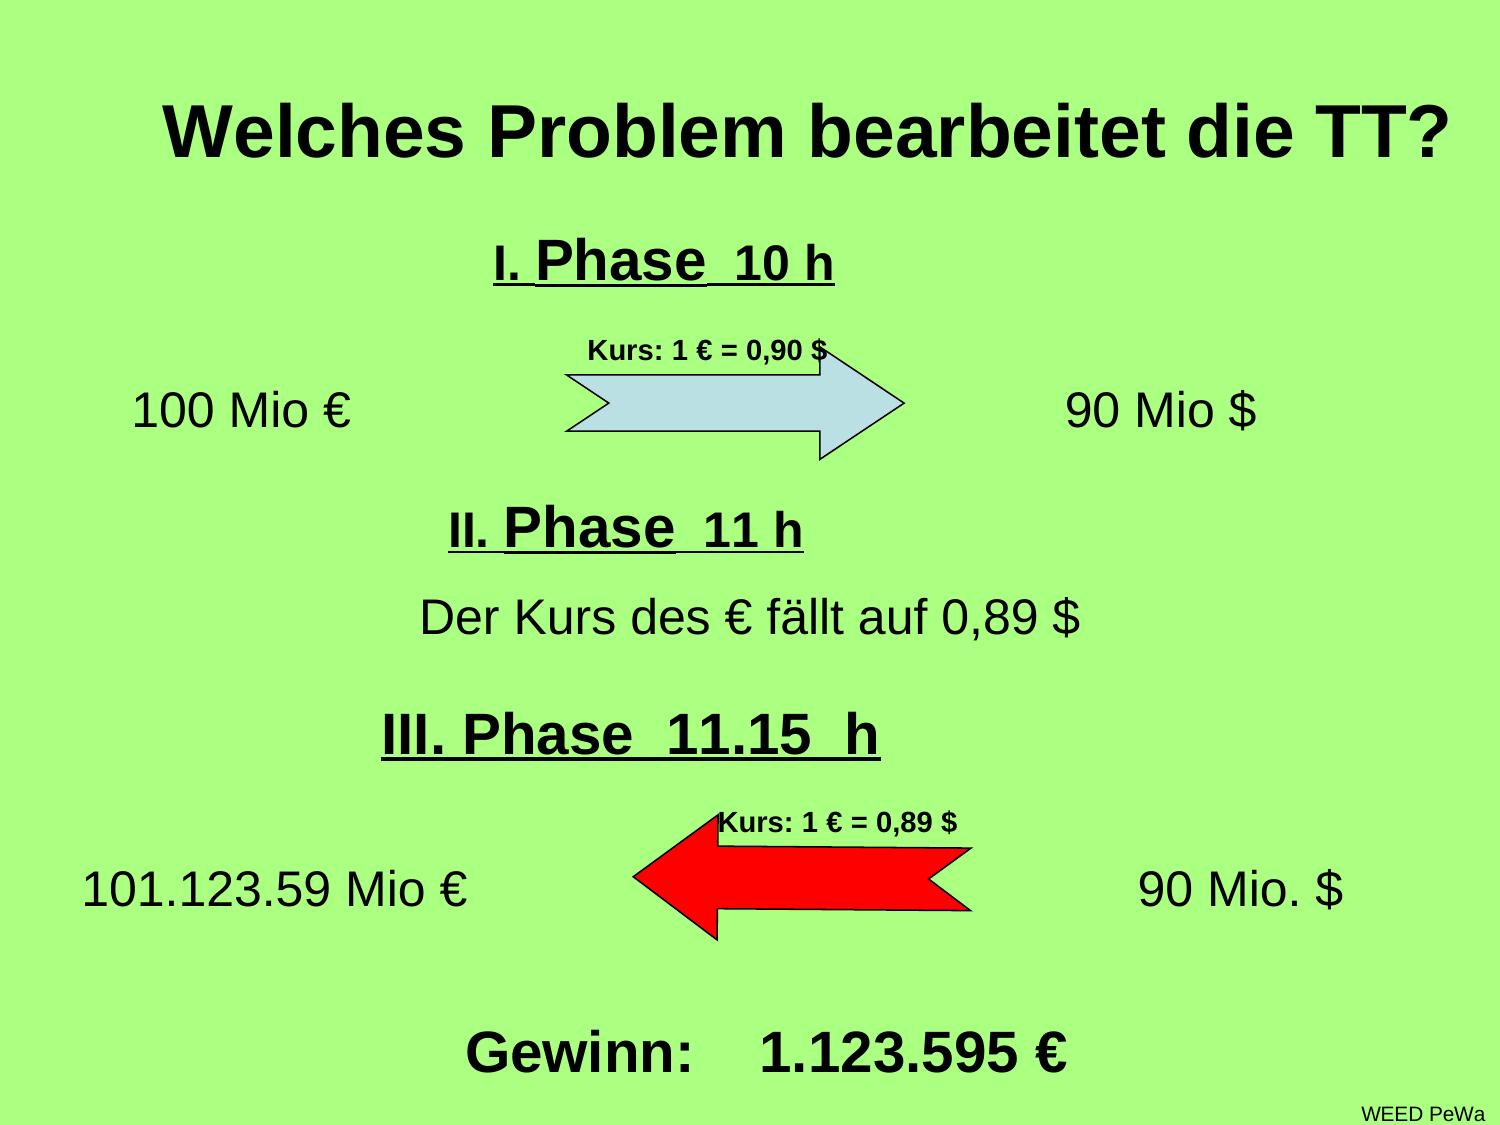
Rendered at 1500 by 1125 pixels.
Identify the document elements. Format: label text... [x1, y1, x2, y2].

text_box III. Phase 11.15 h [366, 693, 1092, 775]
text_box 100 Mio € [116, 374, 509, 447]
text_box [697, 925, 718, 940]
text_box Gewinn: 1.123.595 € [249, 1012, 1284, 1093]
text_box Kurs: 1 € = 0,89 $ [702, 798, 1053, 847]
text_box 101.123.59 Mio € [66, 853, 755, 925]
text_box [665, 826, 971, 911]
text_box II. Phase 11 h [433, 487, 1042, 568]
text_box I. Phase 10 h [478, 220, 1021, 301]
text_box Kurs: 1 € = 0,90 $ [572, 326, 923, 375]
text_box Der Kurs des € fällt auf 0,89 $ [249, 581, 1251, 653]
text_box [566, 374, 905, 460]
text_box 90 Mio. $ [1122, 853, 1359, 925]
text_box 90 Mio $ [1049, 374, 1417, 447]
text_box WEED PeWa [1216, 1095, 1500, 1125]
title Welches Problem bearbeitet die TT? [116, 37, 1500, 225]
